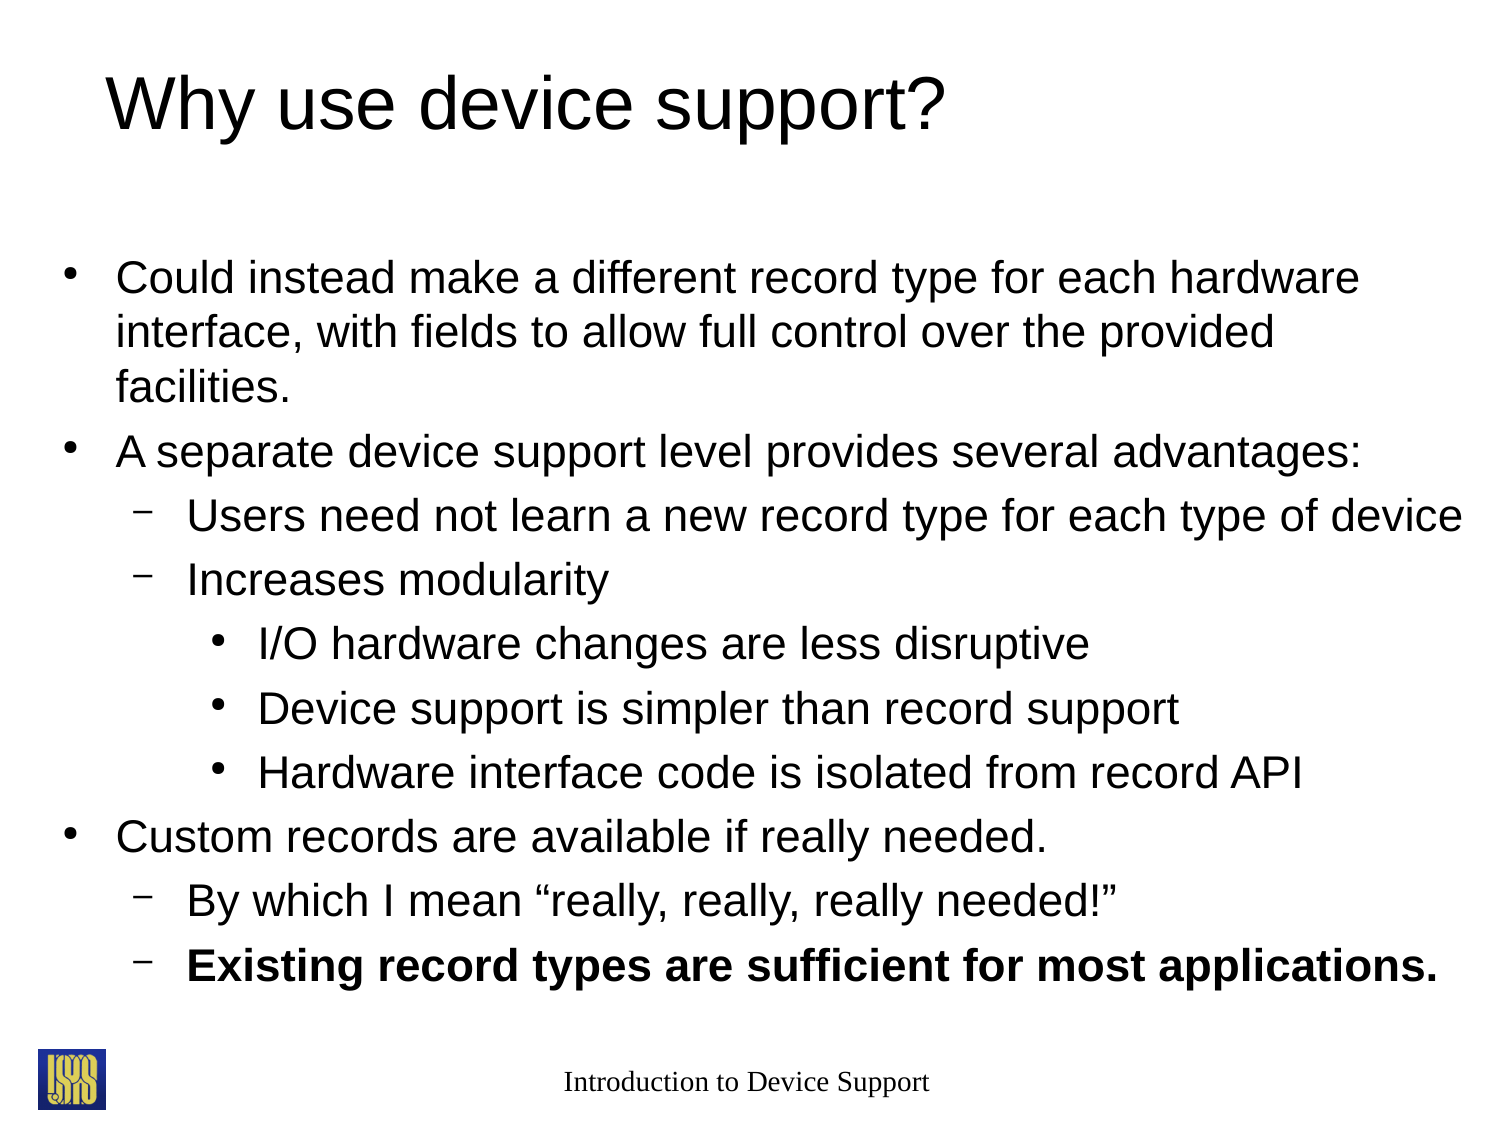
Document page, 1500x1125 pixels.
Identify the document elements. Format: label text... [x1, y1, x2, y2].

picture [38, 1049, 106, 1110]
title Why use device support? [55, 54, 1361, 152]
list Could instead make a different record type for each hardware interface, with fields to allow full control over the provided facilities. A separate device support level provides several advantages: Users need not learn a new record type for each type of device Increases modularity I/O hardware changes are less disruptive Device support is simpler than record support Hardware interface code is isolated from record API Custom records are available if really needed. By which I mean “really, really, really needed!” Existing record types are sufficient for most applications. [30, 239, 1479, 944]
